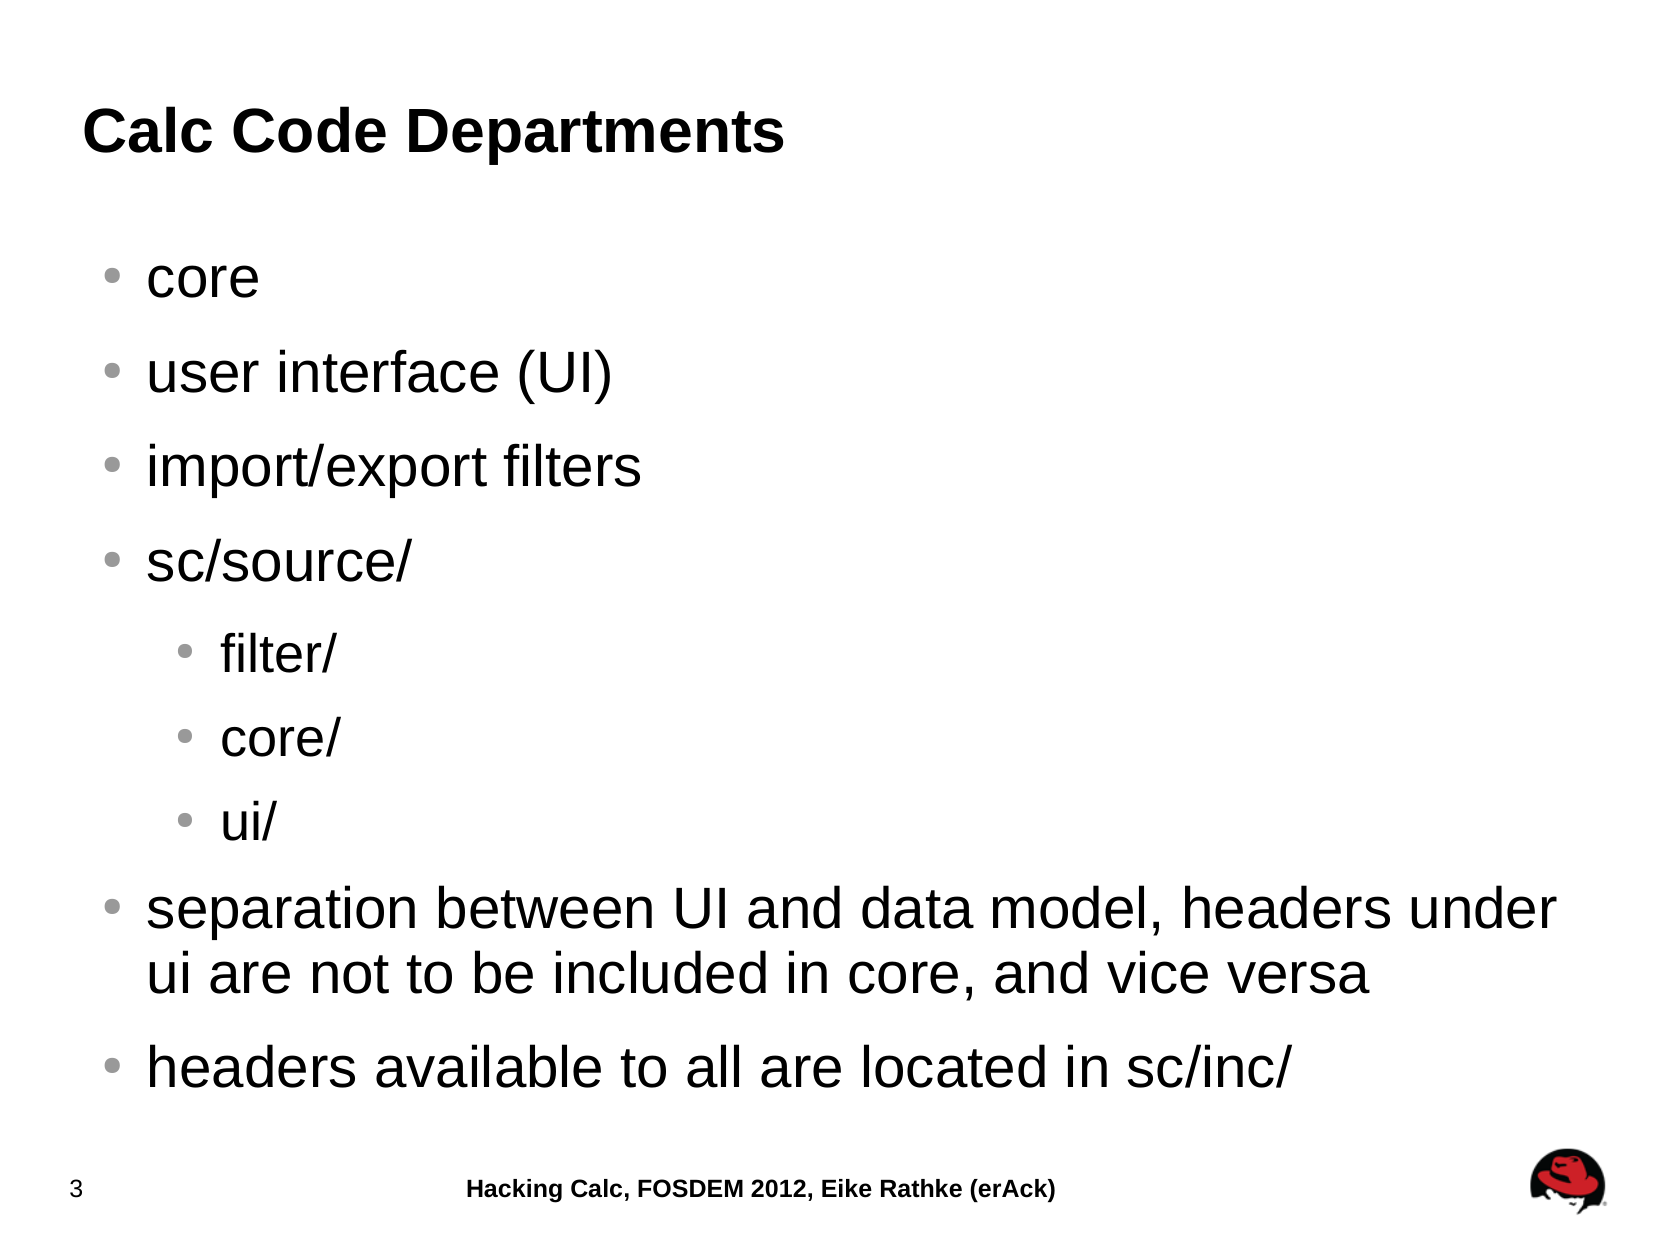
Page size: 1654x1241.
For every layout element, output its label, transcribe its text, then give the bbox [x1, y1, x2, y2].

list core user interface (UI) import/export filters sc/source/ filter/ core/ ui/ separation between UI and data model, headers under ui are not to be included in core, and vice versa headers available to all are located in sc/inc/ [86, 244, 1576, 1101]
title Calc Code Departments [82, 37, 1571, 226]
picture [1529, 1146, 1613, 1224]
